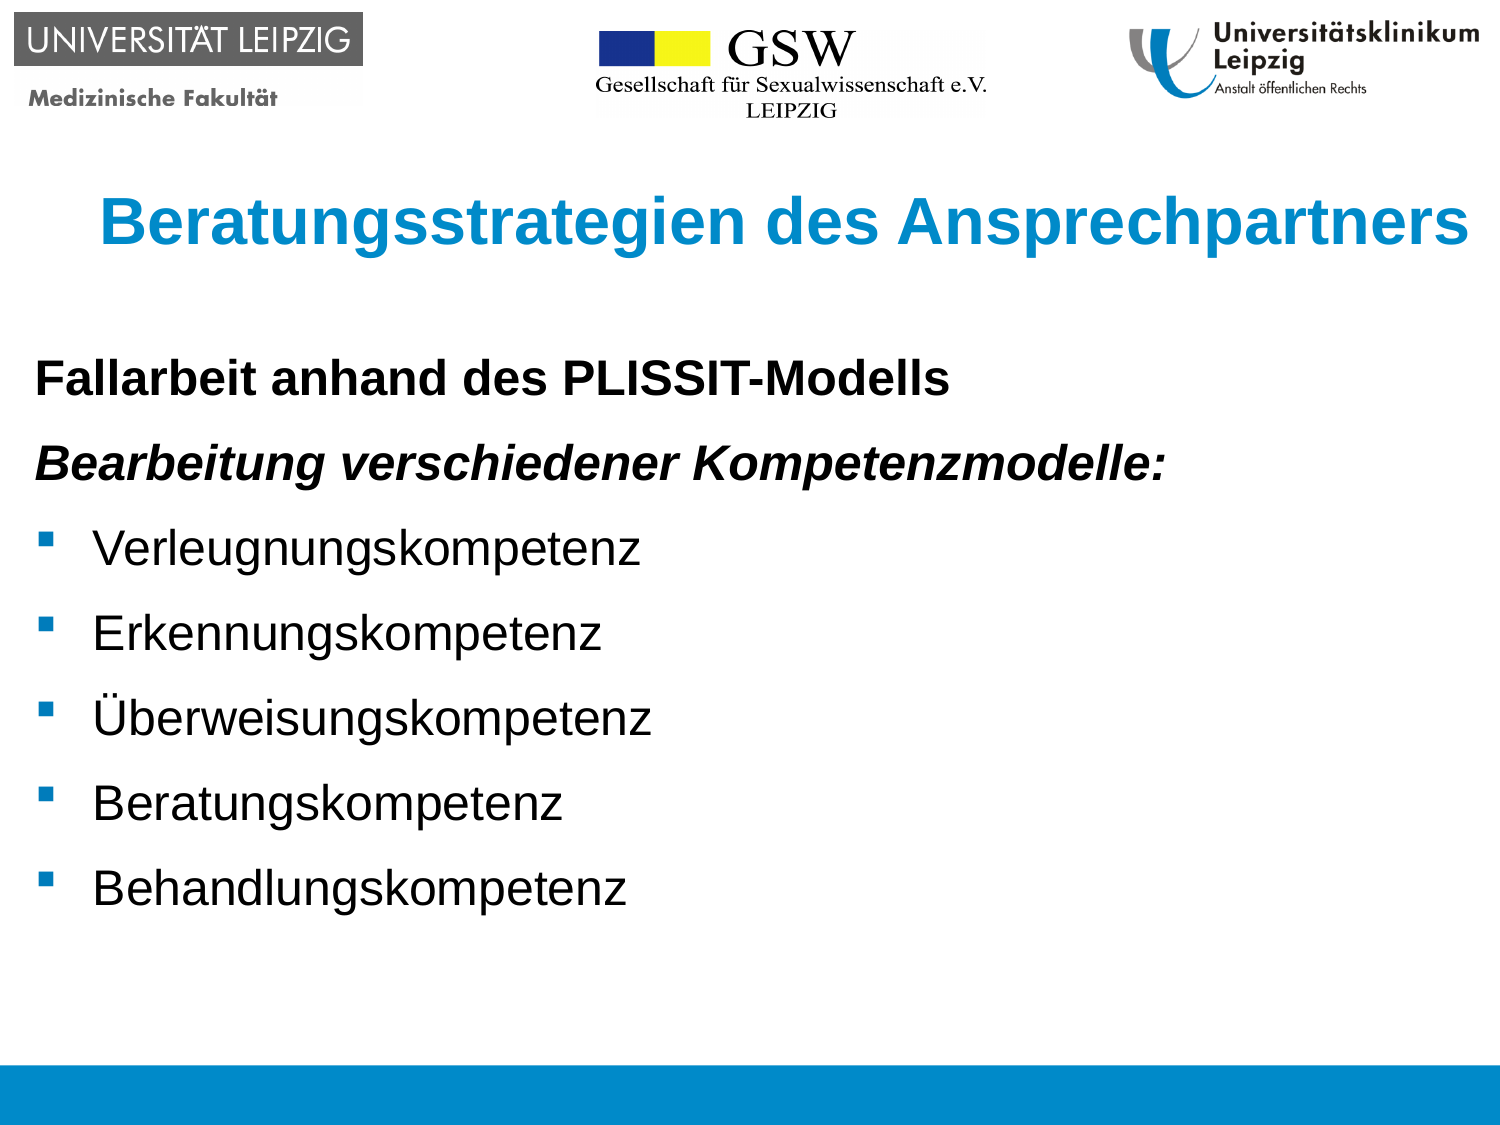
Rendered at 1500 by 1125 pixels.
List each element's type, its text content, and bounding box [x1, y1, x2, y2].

picture [1126, 18, 1481, 101]
picture [596, 30, 986, 118]
list Fallarbeit anhand des PLISSIT-Modells Bearbeitung verschiedener Kompetenzmodelle: Verleugnungskompetenz Erkennungskompetenz Überweisungskompetenz Beratungskompetenz Behandlungskompetenz [19, 338, 1470, 1041]
title Beratungsstrategien des Ansprechpartners [88, 137, 1483, 299]
picture [14, 12, 363, 106]
